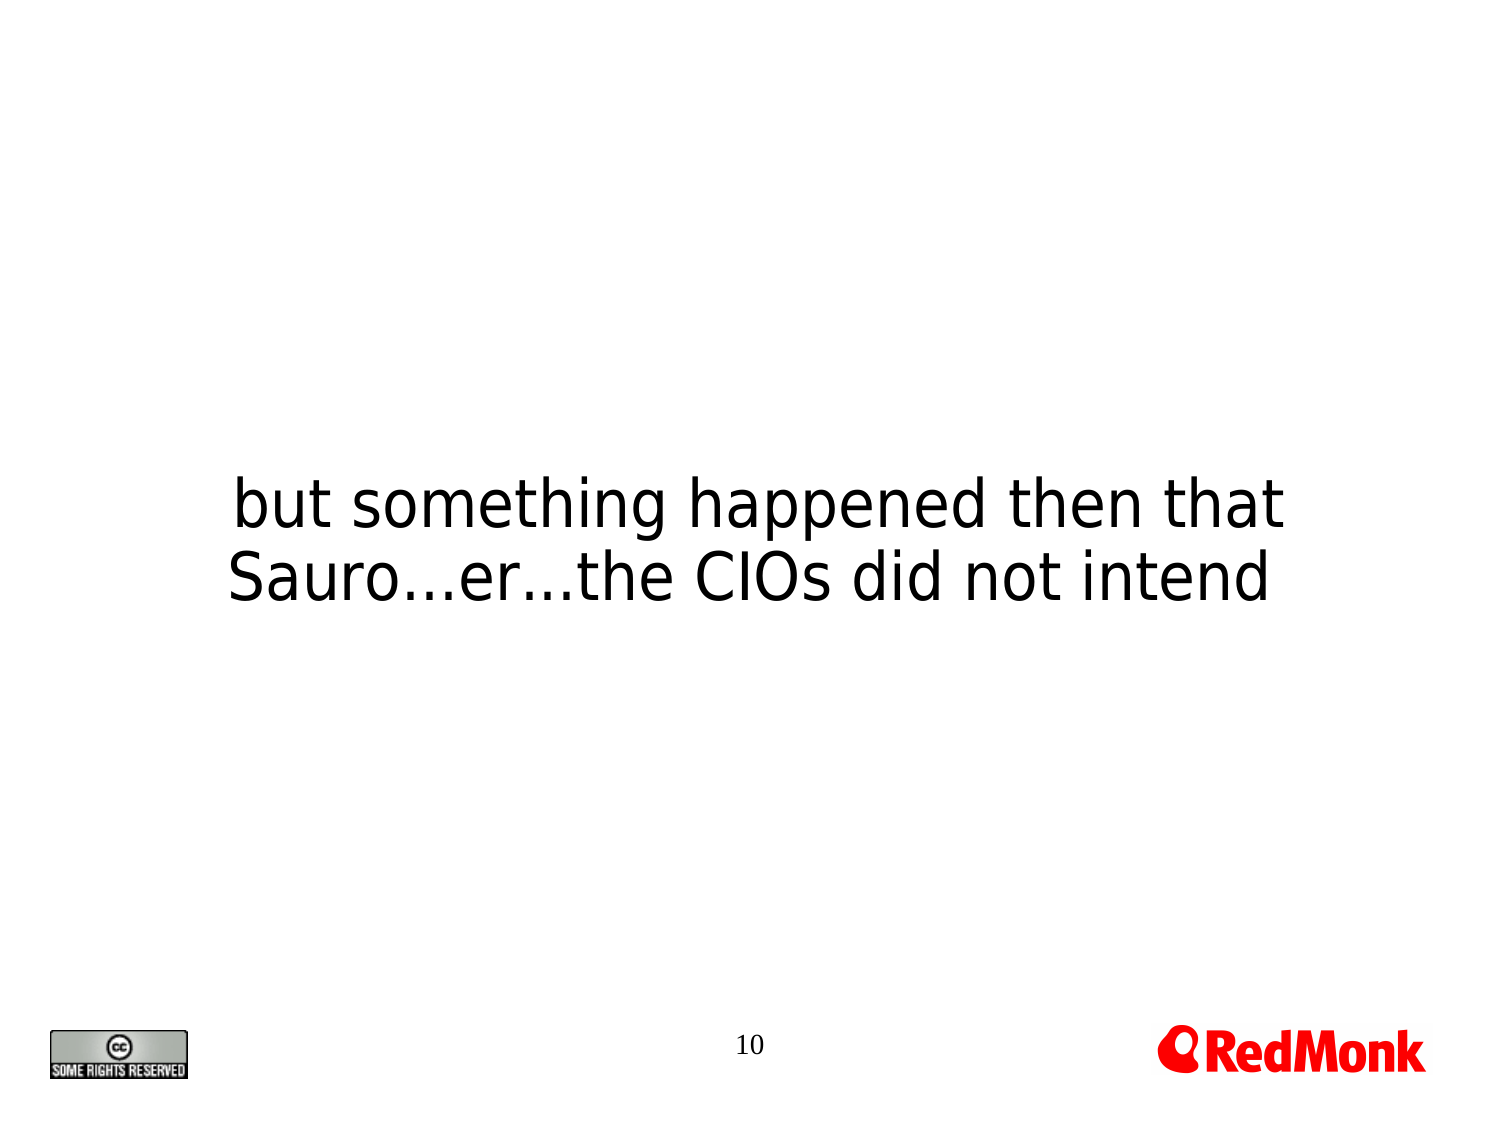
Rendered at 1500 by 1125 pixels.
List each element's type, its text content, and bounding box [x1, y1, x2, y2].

picture [1151, 1023, 1433, 1075]
text_box but something happened then that Sauro...er...the CIOs did not intend [75, 462, 1426, 904]
picture [50, 1030, 188, 1079]
